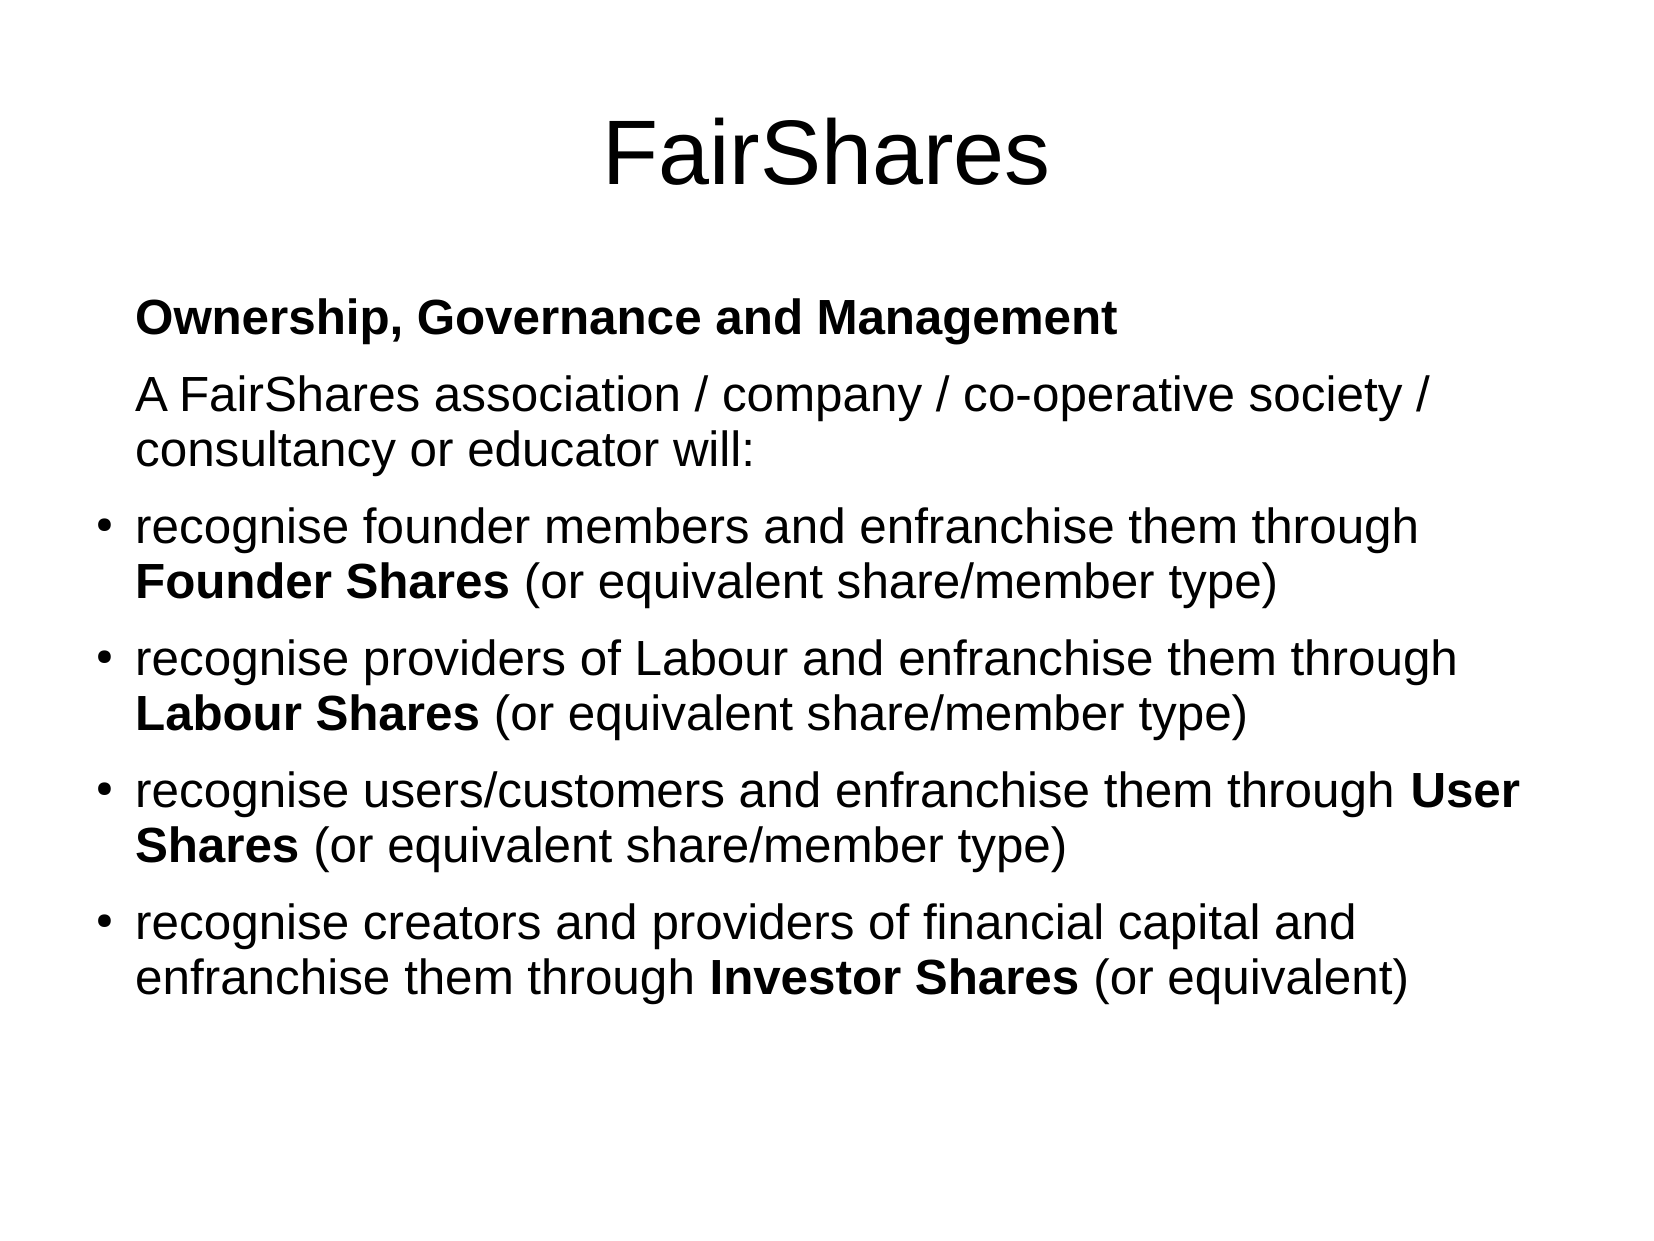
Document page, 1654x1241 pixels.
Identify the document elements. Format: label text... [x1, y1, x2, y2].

list Ownership, Governance and Management A FairShares association / company / co-operative society / consultancy or educator will: recognise founder members and enfranchise them through Founder Shares (or equivalent share/member type) recognise providers of Labour and enfranchise them through Labour Shares (or equivalent share/member type) recognise users/customers and enfranchise them through User Shares (or equivalent share/member type) recognise creators and providers of financial capital and enfranchise them through Investor Shares (or equivalent) [82, 290, 1571, 1010]
title FairShares [82, 49, 1571, 257]
